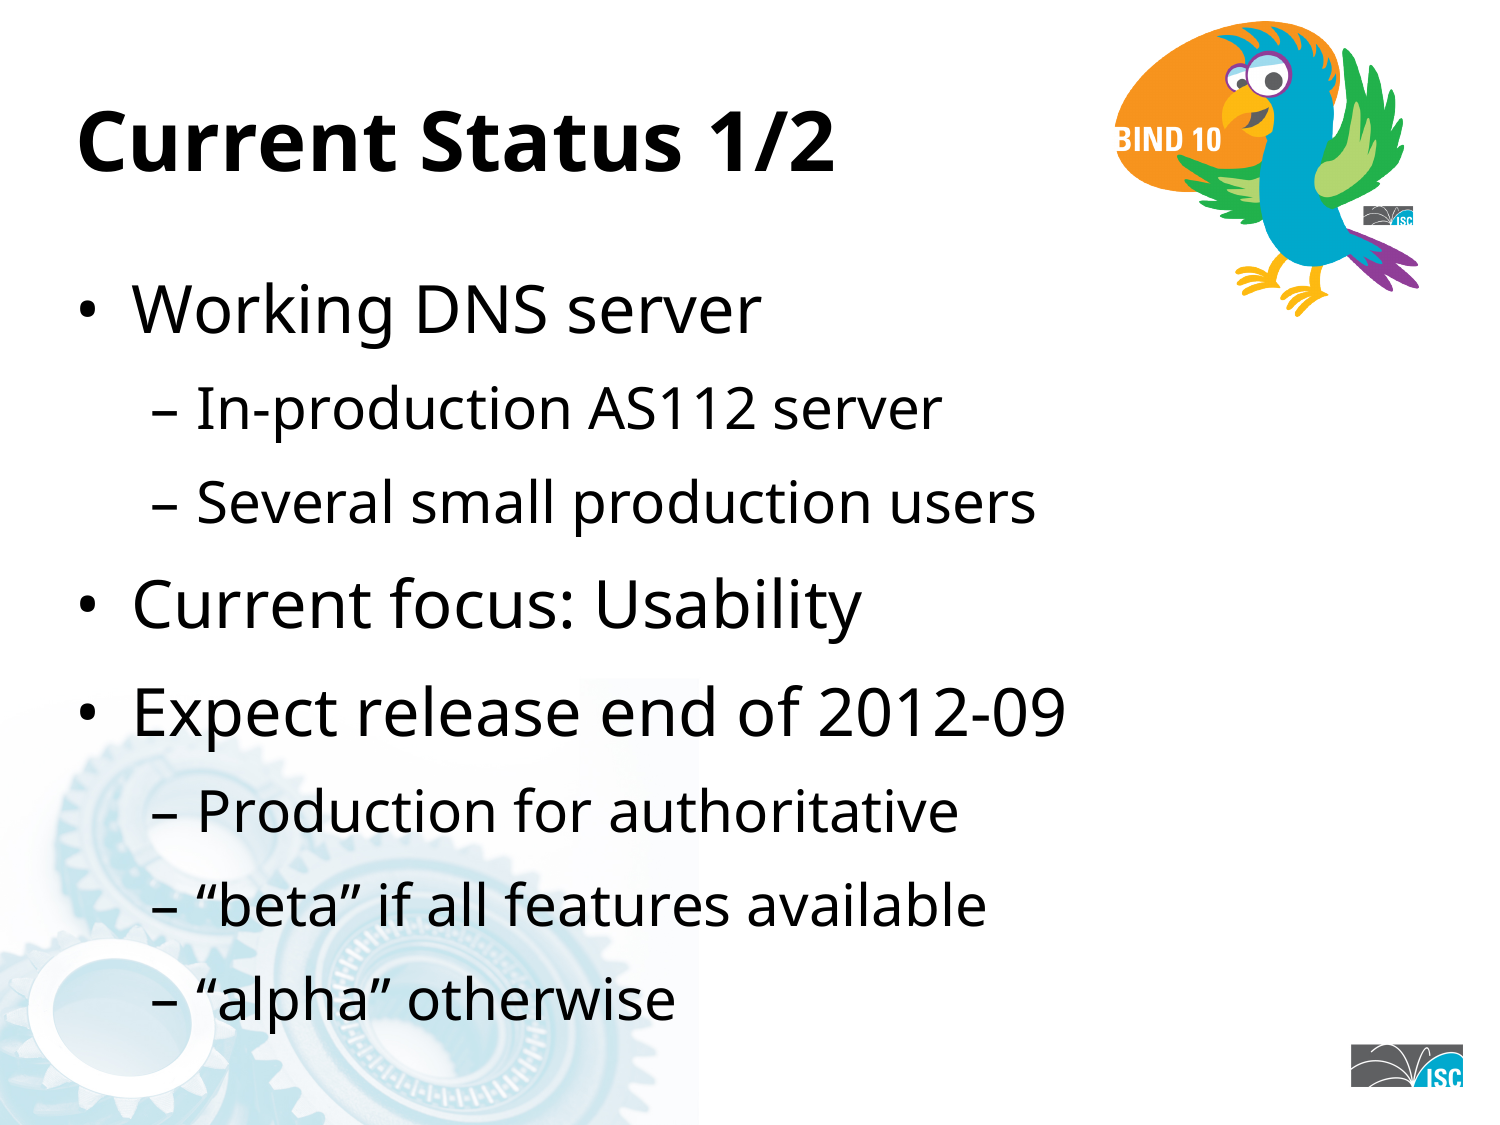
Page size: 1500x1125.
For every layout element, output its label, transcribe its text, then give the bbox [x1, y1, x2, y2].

title Current Status 1/2 [75, 31, 1426, 247]
list Working DNS server In-production AS112 server Several small production users Current focus: Usability Expect release end of 2012-09 Production for authoritative “beta” if all features available “alpha” otherwise [75, 262, 1426, 1035]
picture [0, 0, 1500, 1125]
